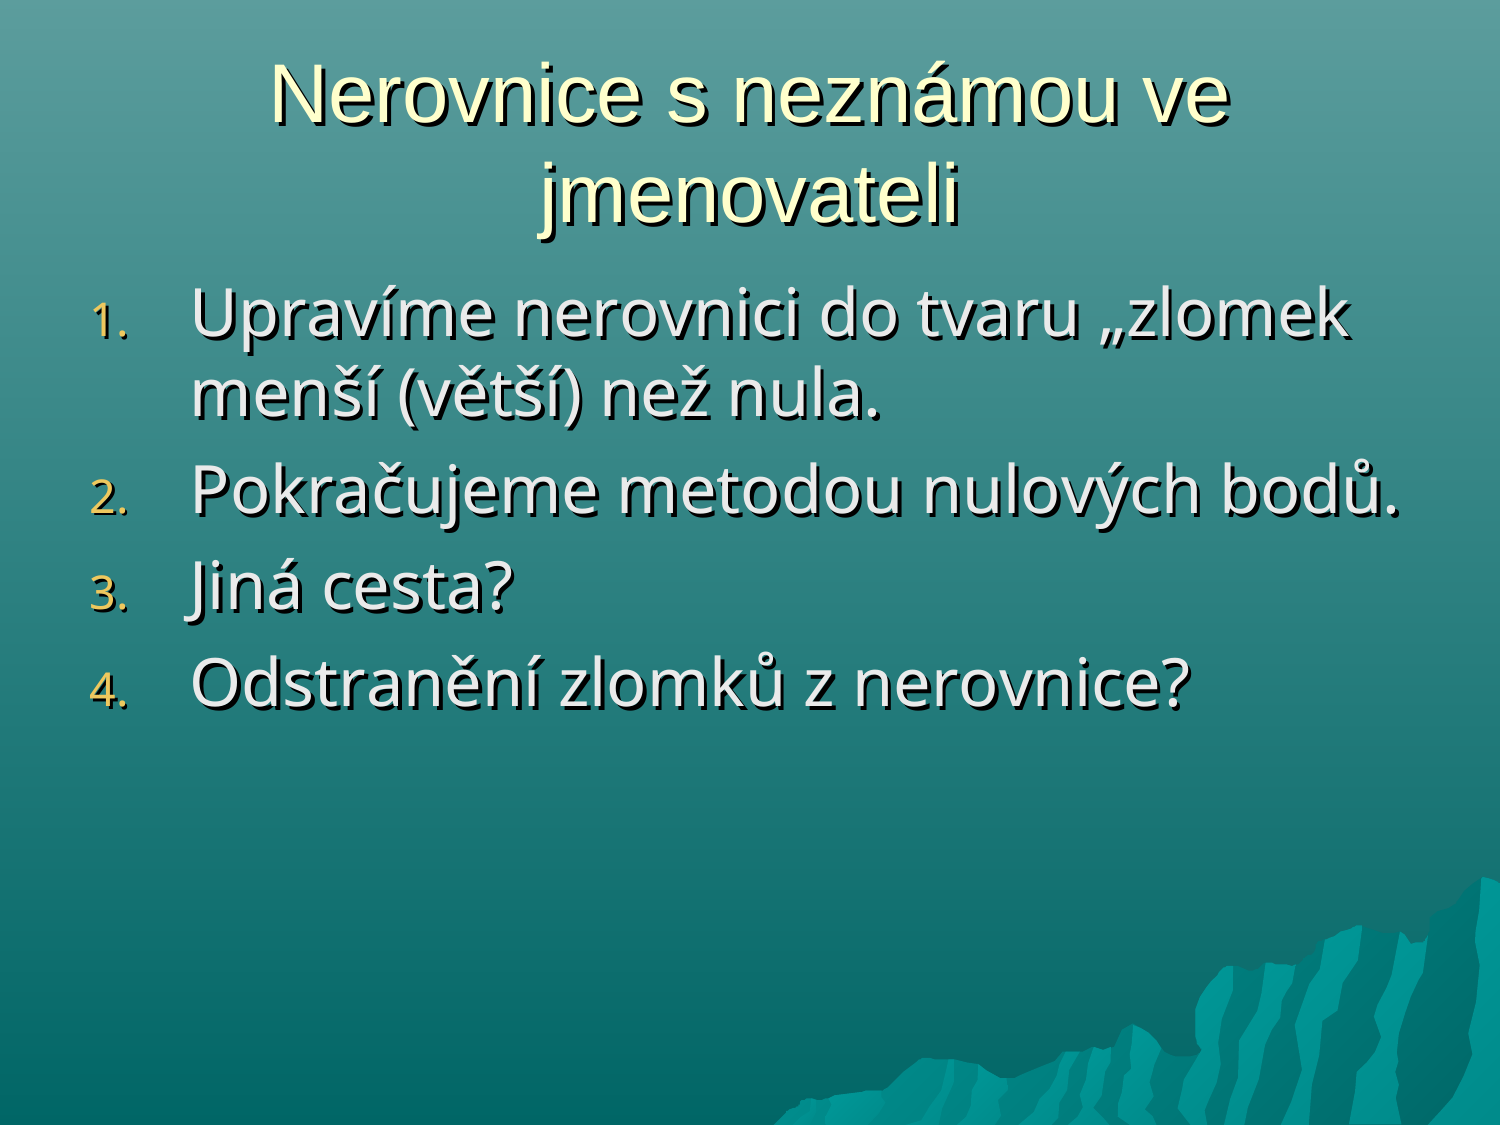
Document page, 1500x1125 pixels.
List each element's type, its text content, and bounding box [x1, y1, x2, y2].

list Upravíme nerovnici do tvaru „zlomek menší (větší) než nula. Pokračujeme metodou nulových bodů. Jiná cesta? Odstranění zlomků z nerovnice? [75, 262, 1426, 1006]
title Nerovnice s neznámou ve jmenovateli [75, 31, 1426, 247]
